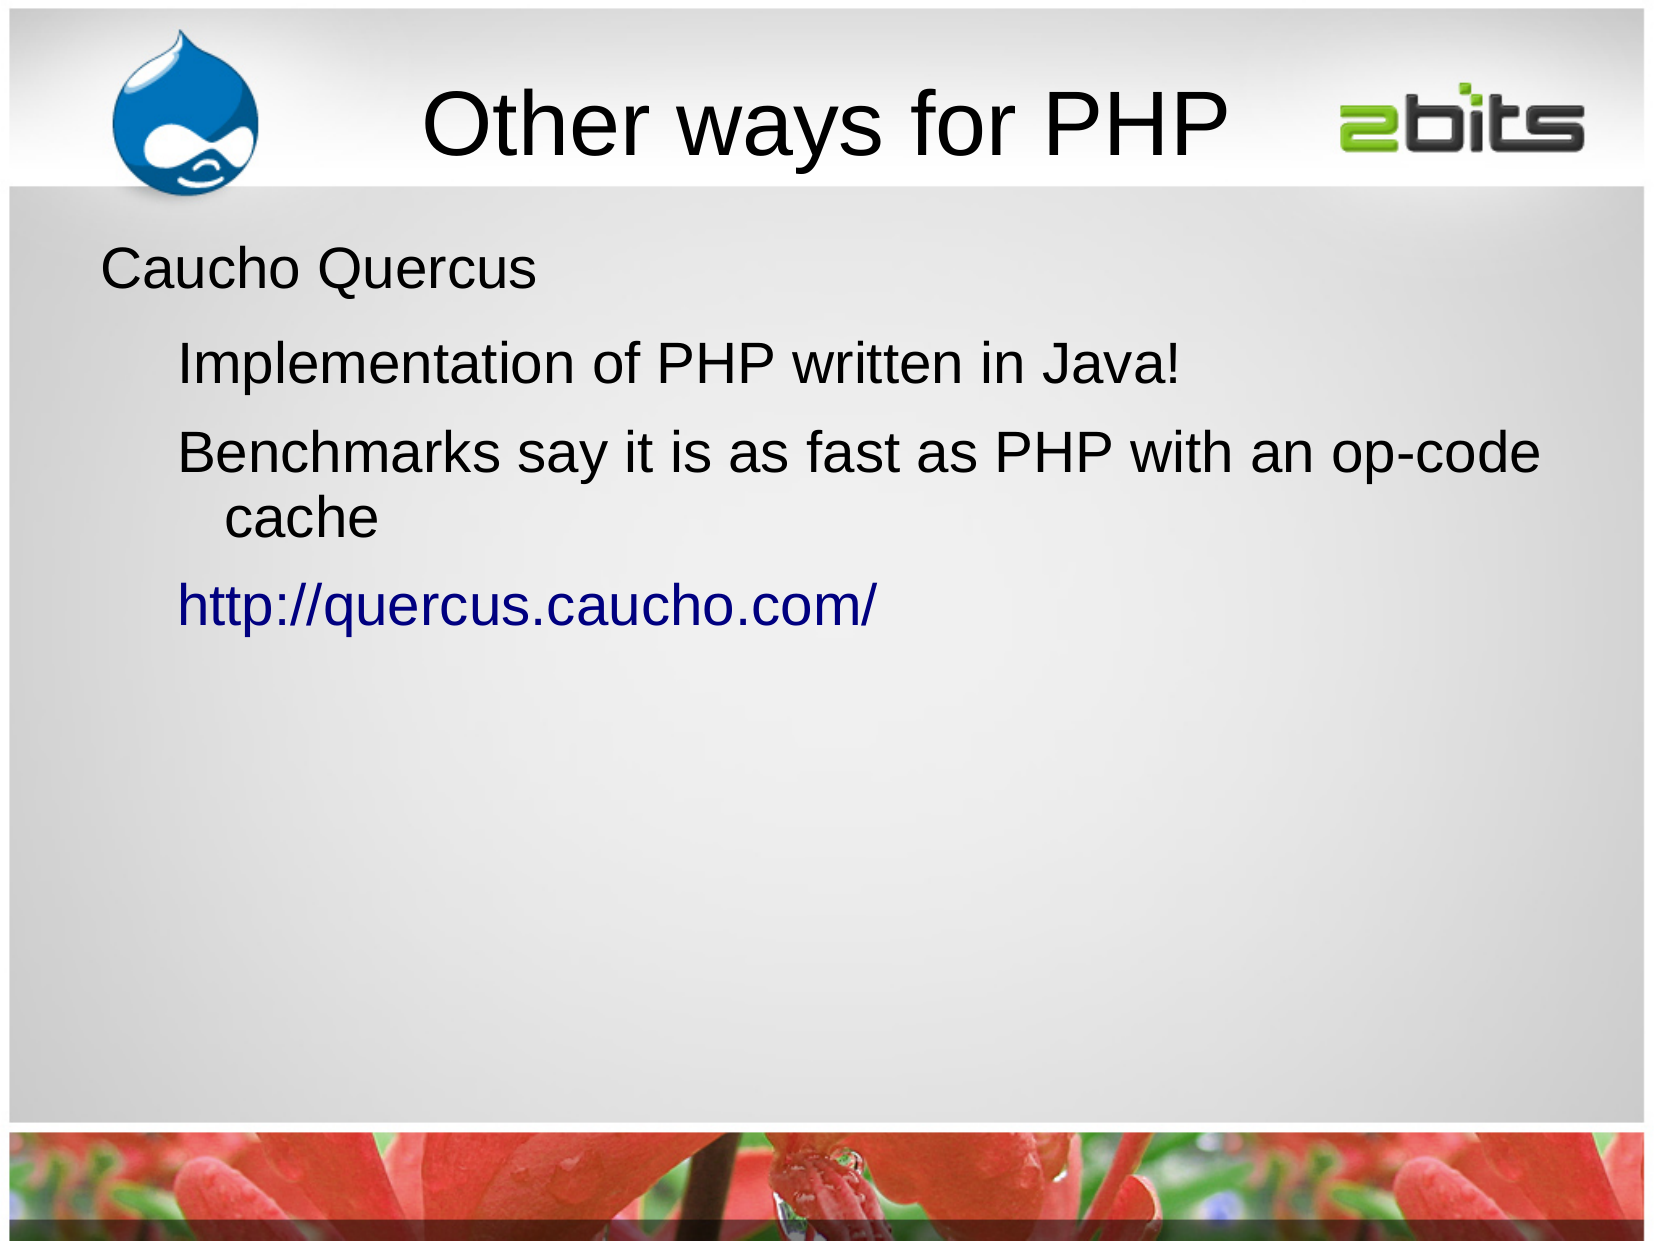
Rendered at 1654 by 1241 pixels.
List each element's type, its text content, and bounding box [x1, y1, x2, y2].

title Other ways for PHP [82, 27, 1571, 220]
picture [0, 0, 1654, 1241]
list Caucho Quercus Implementation of PHP written in Java! Benchmarks say it is as fast as PHP with an op-code cache http://quercus.caucho.com/ [82, 236, 1571, 1142]
